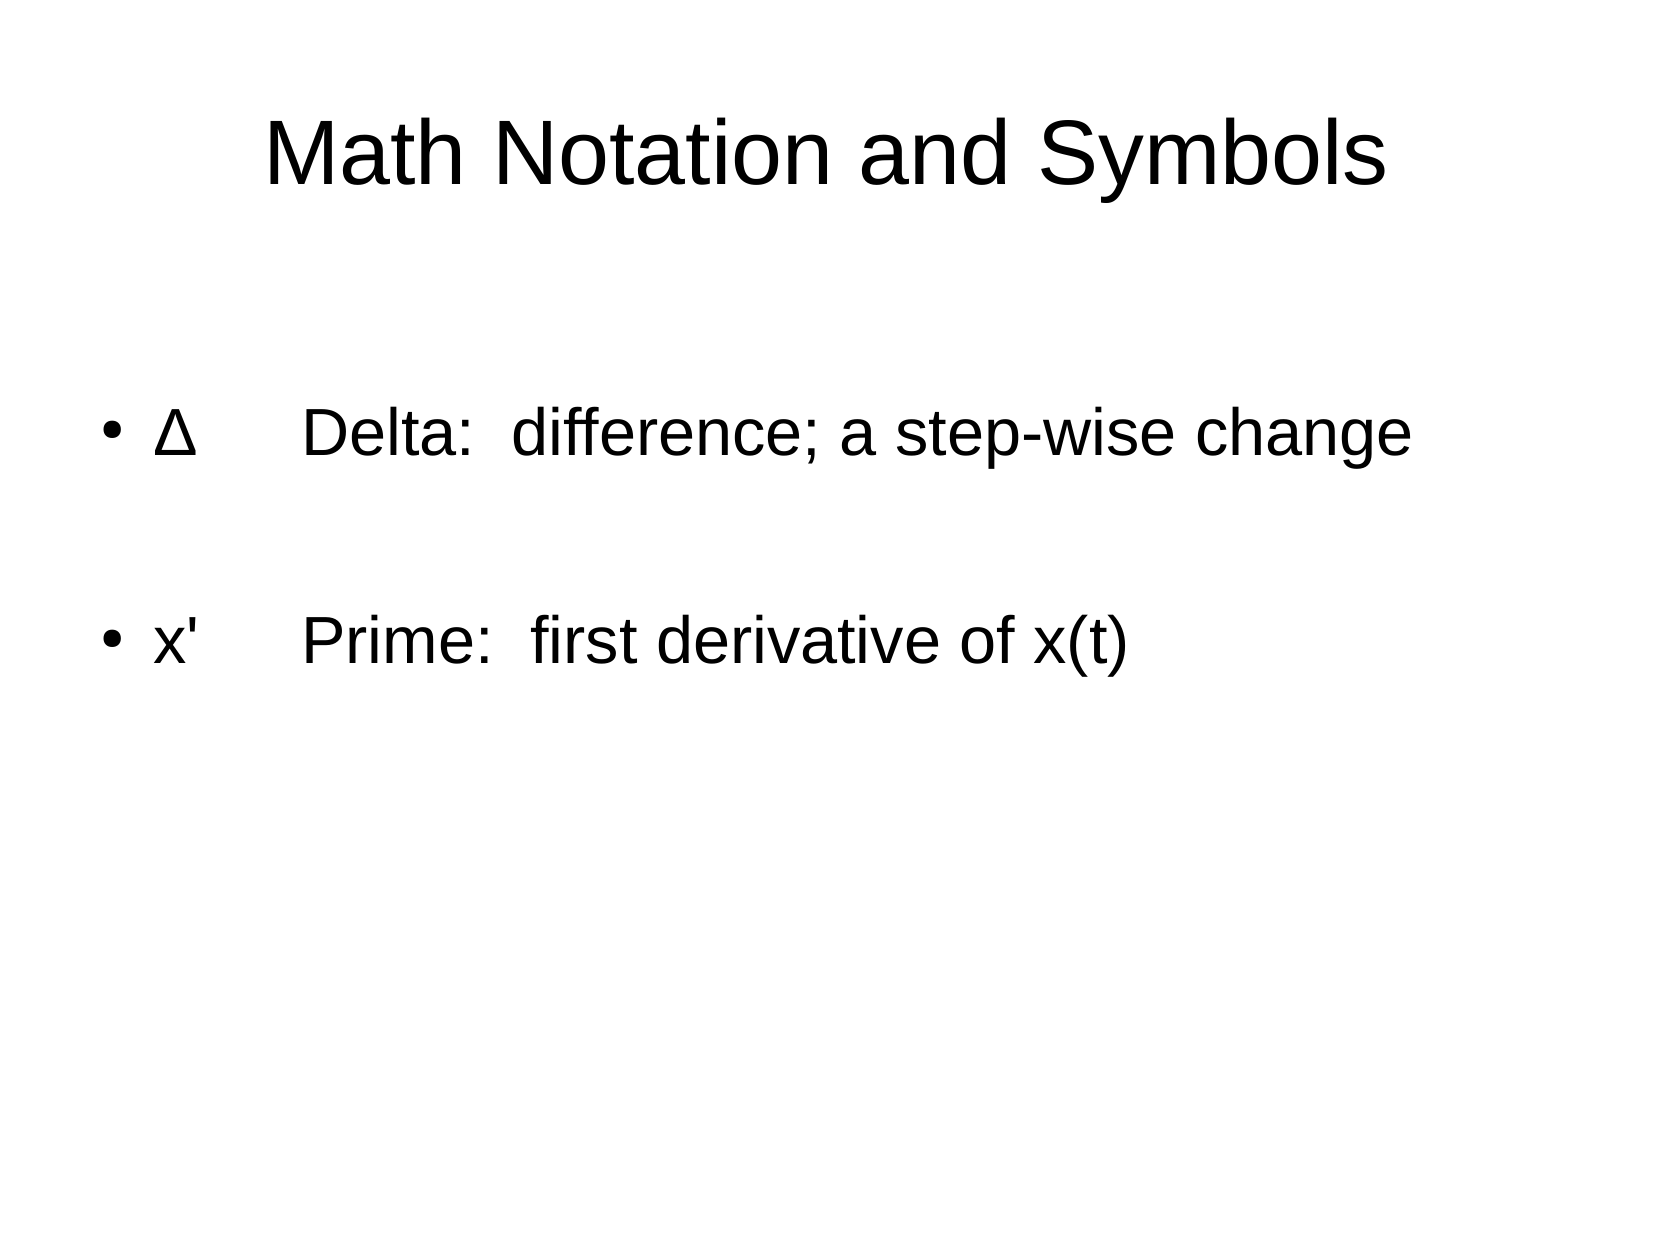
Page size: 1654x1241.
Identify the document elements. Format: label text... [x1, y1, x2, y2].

list Δ Delta: difference; a step-wise change x' Prime: first derivative of x(t) [82, 290, 1571, 1109]
title Math Notation and Symbols [82, 49, 1571, 257]
